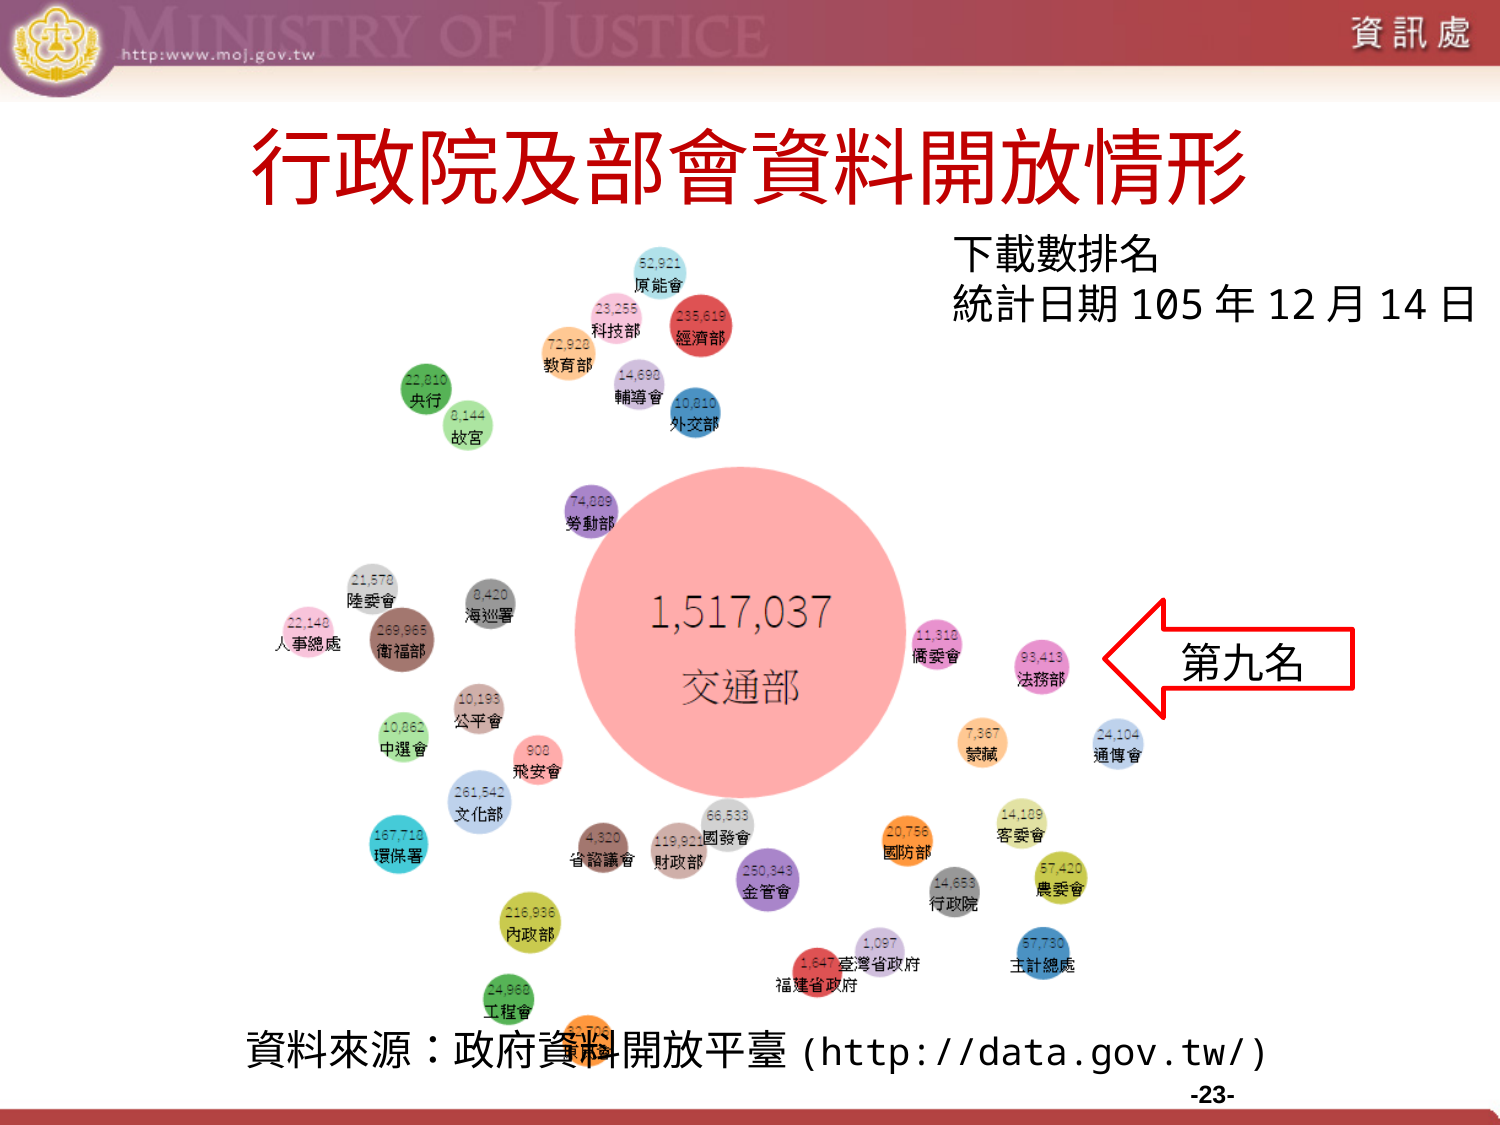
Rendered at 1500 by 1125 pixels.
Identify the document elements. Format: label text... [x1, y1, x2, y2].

text_box -23- [1175, 1070, 1488, 1109]
text_box 第九名 [1104, 599, 1353, 718]
text_box 資料來源：政府資料開放平臺(http://data.gov.tw/) [230, 1016, 1206, 1083]
title 行政院及部會資料開放情形 [112, 90, 1388, 240]
picture [236, 240, 1153, 1016]
text_box 下載數排名 統計日期105年12月14日 [937, 219, 1410, 337]
